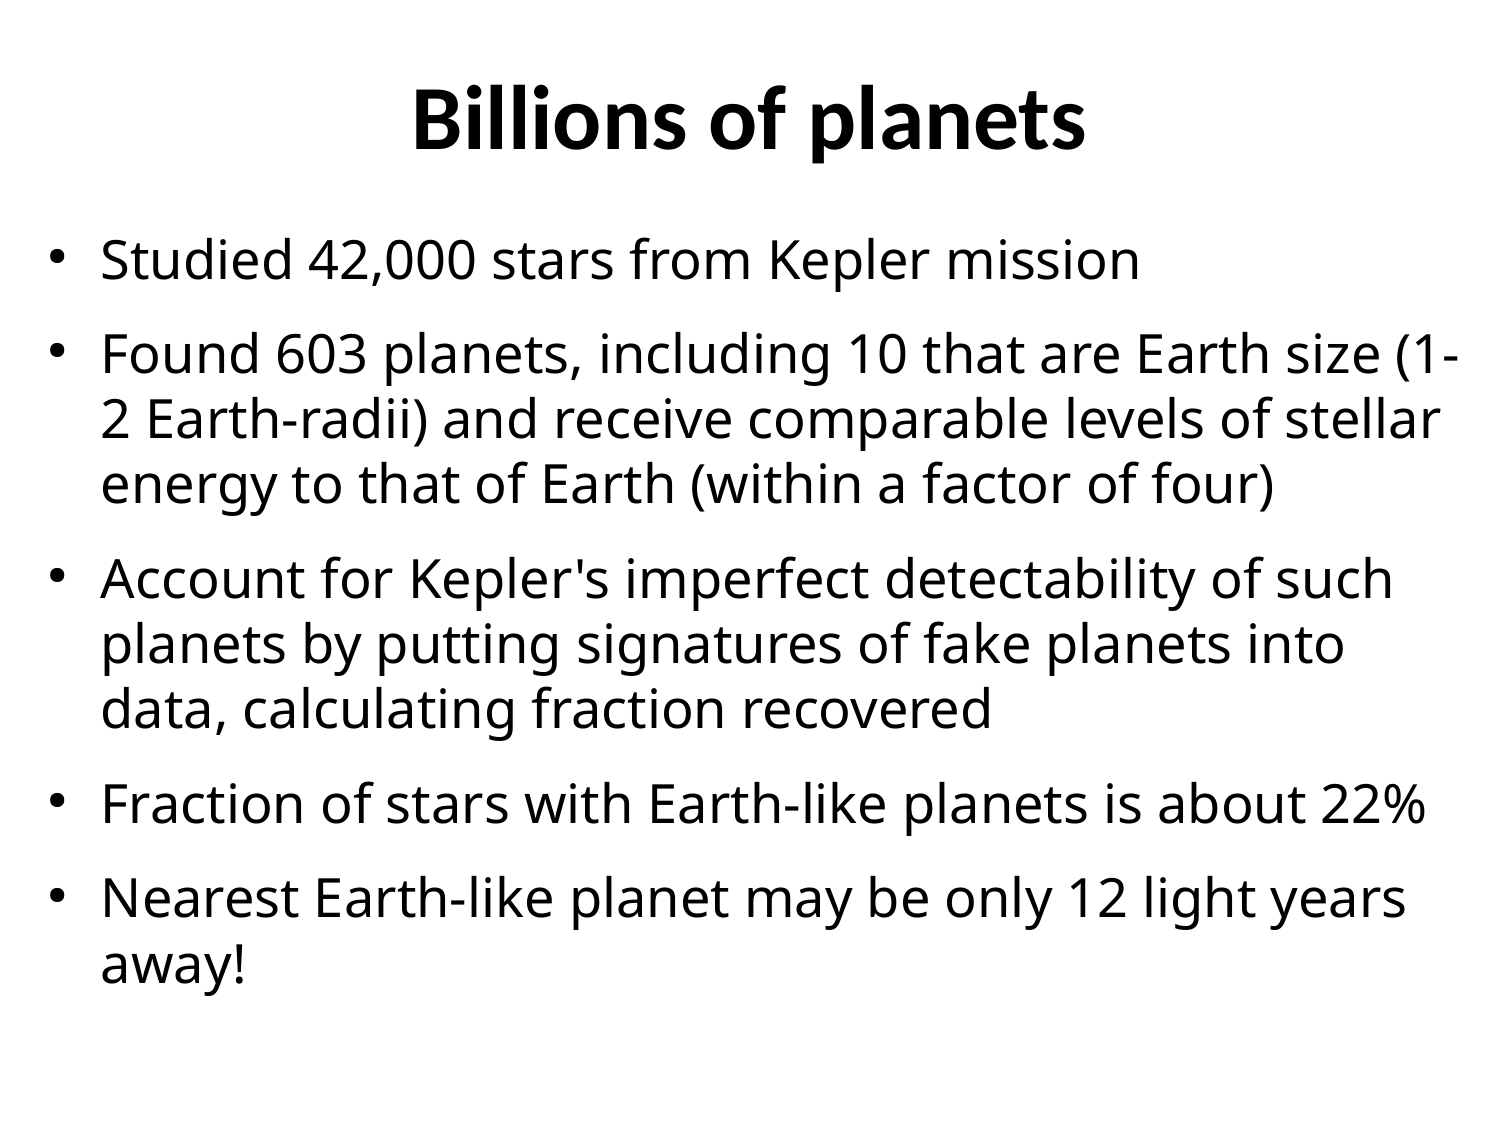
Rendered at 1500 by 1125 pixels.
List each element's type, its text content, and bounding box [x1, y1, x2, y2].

title Billions of planets [30, 29, 1471, 196]
list Studied 42,000 stars from Kepler mission Found 603 planets, including 10 that are Earth size (1-2 Earth-radii) and receive comparable levels of stellar energy to that of Earth (within a factor of four) Account for Kepler's imperfect detectability of such planets by putting signatures of fake planets into data, calculating fraction recovered Fraction of stars with Earth-like planets is about 22% Nearest Earth-like planet may be only 12 light years away! [30, 224, 1471, 1081]
